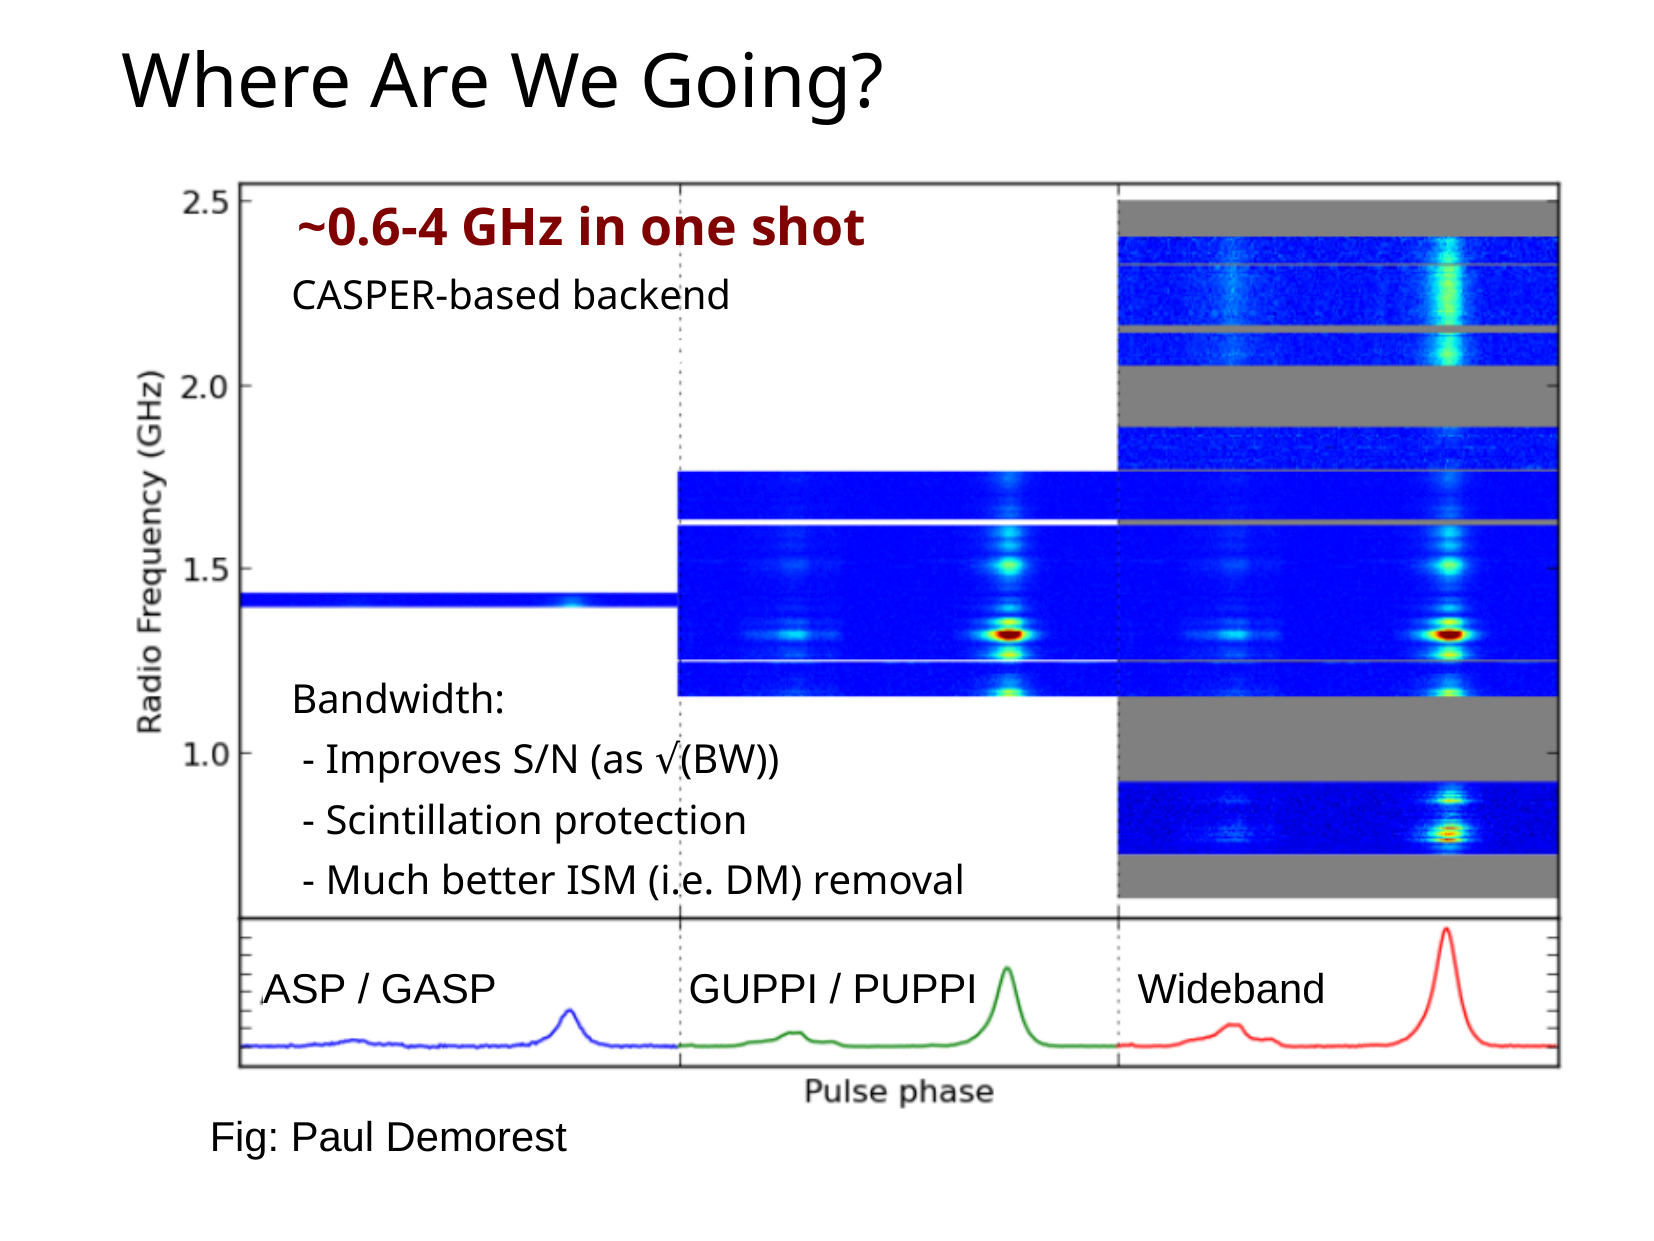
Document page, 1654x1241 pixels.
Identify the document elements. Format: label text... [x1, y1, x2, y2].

text_box ASP / GASP [263, 965, 497, 1013]
picture [95, 165, 1605, 1123]
title Where Are We Going? [121, 19, 1534, 139]
text_box GUPPI / PUPPI [688, 965, 978, 1013]
text_box Wideband [1137, 965, 1326, 1013]
list ~0.6-4 GHz in one shot CASPER-based backend Improve timing by 20-100% Bandwidth: - Improves S/N (as √(BW)) - Scintillation protection - Much better ISM (i.e. DM) removal [270, 189, 1156, 910]
text_box Fig: Paul Demorest [198, 1113, 579, 1160]
